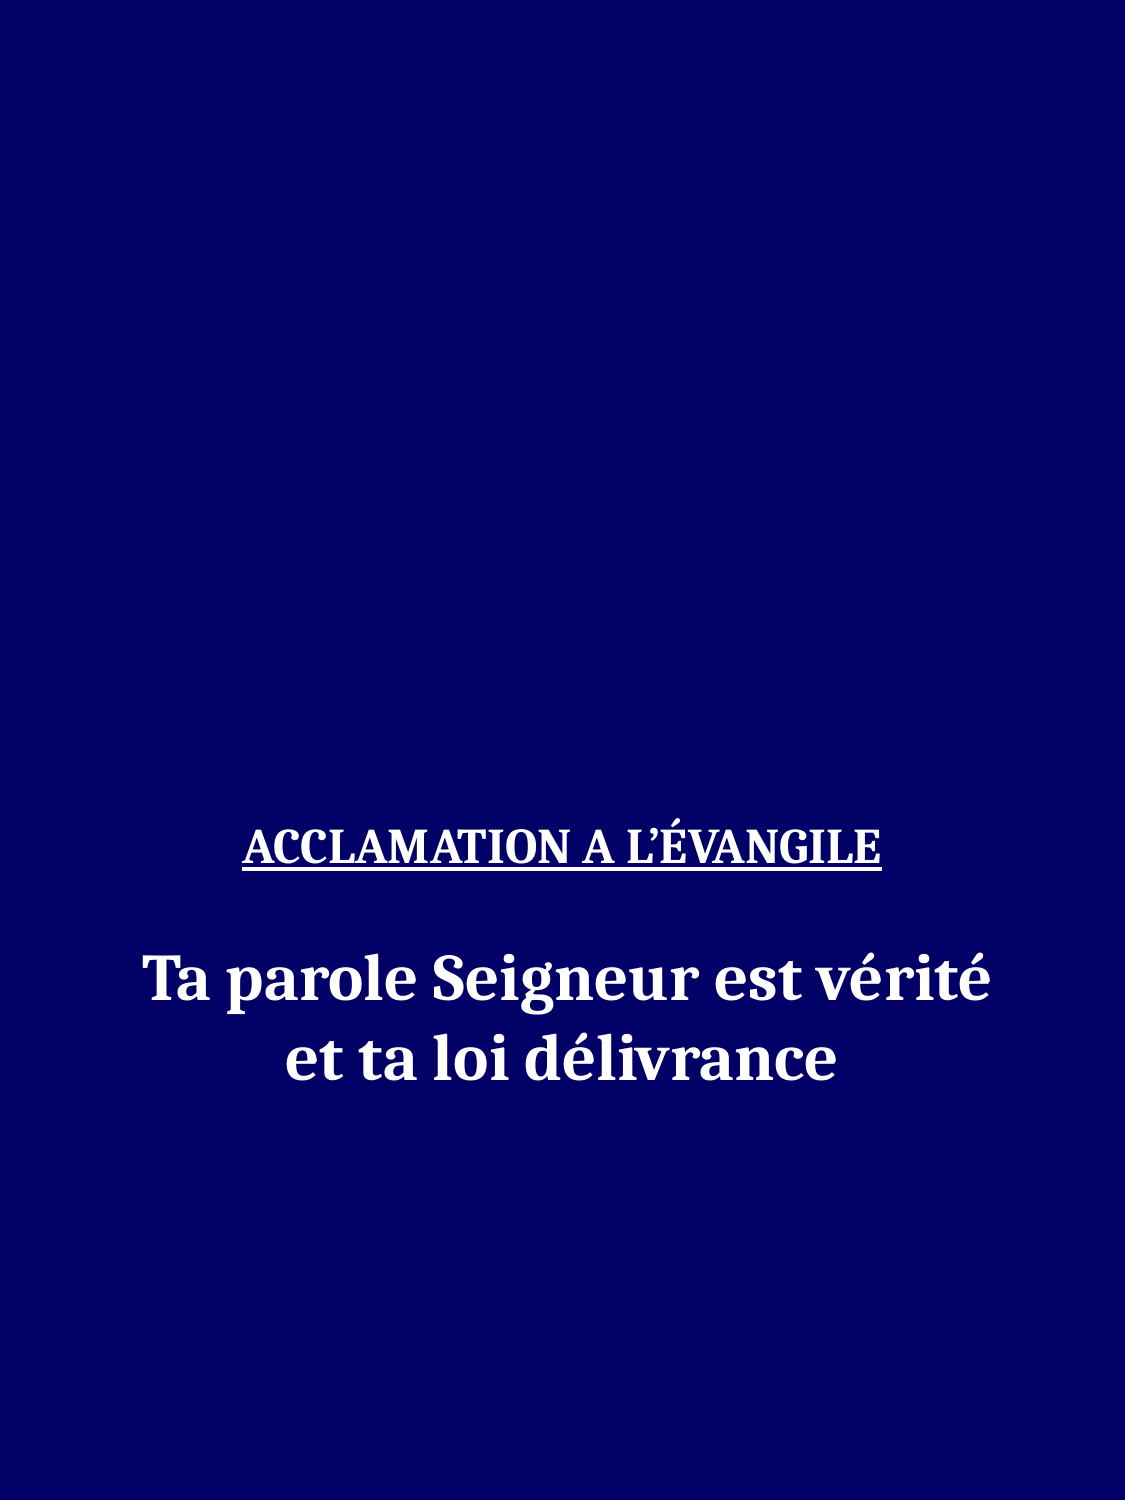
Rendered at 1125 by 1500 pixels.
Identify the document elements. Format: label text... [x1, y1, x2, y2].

text_box ACCLAMATION A L’ÉVANGILE Ta parole Seigneur est vérité et ta loi délivrance [0, 761, 1125, 1117]
